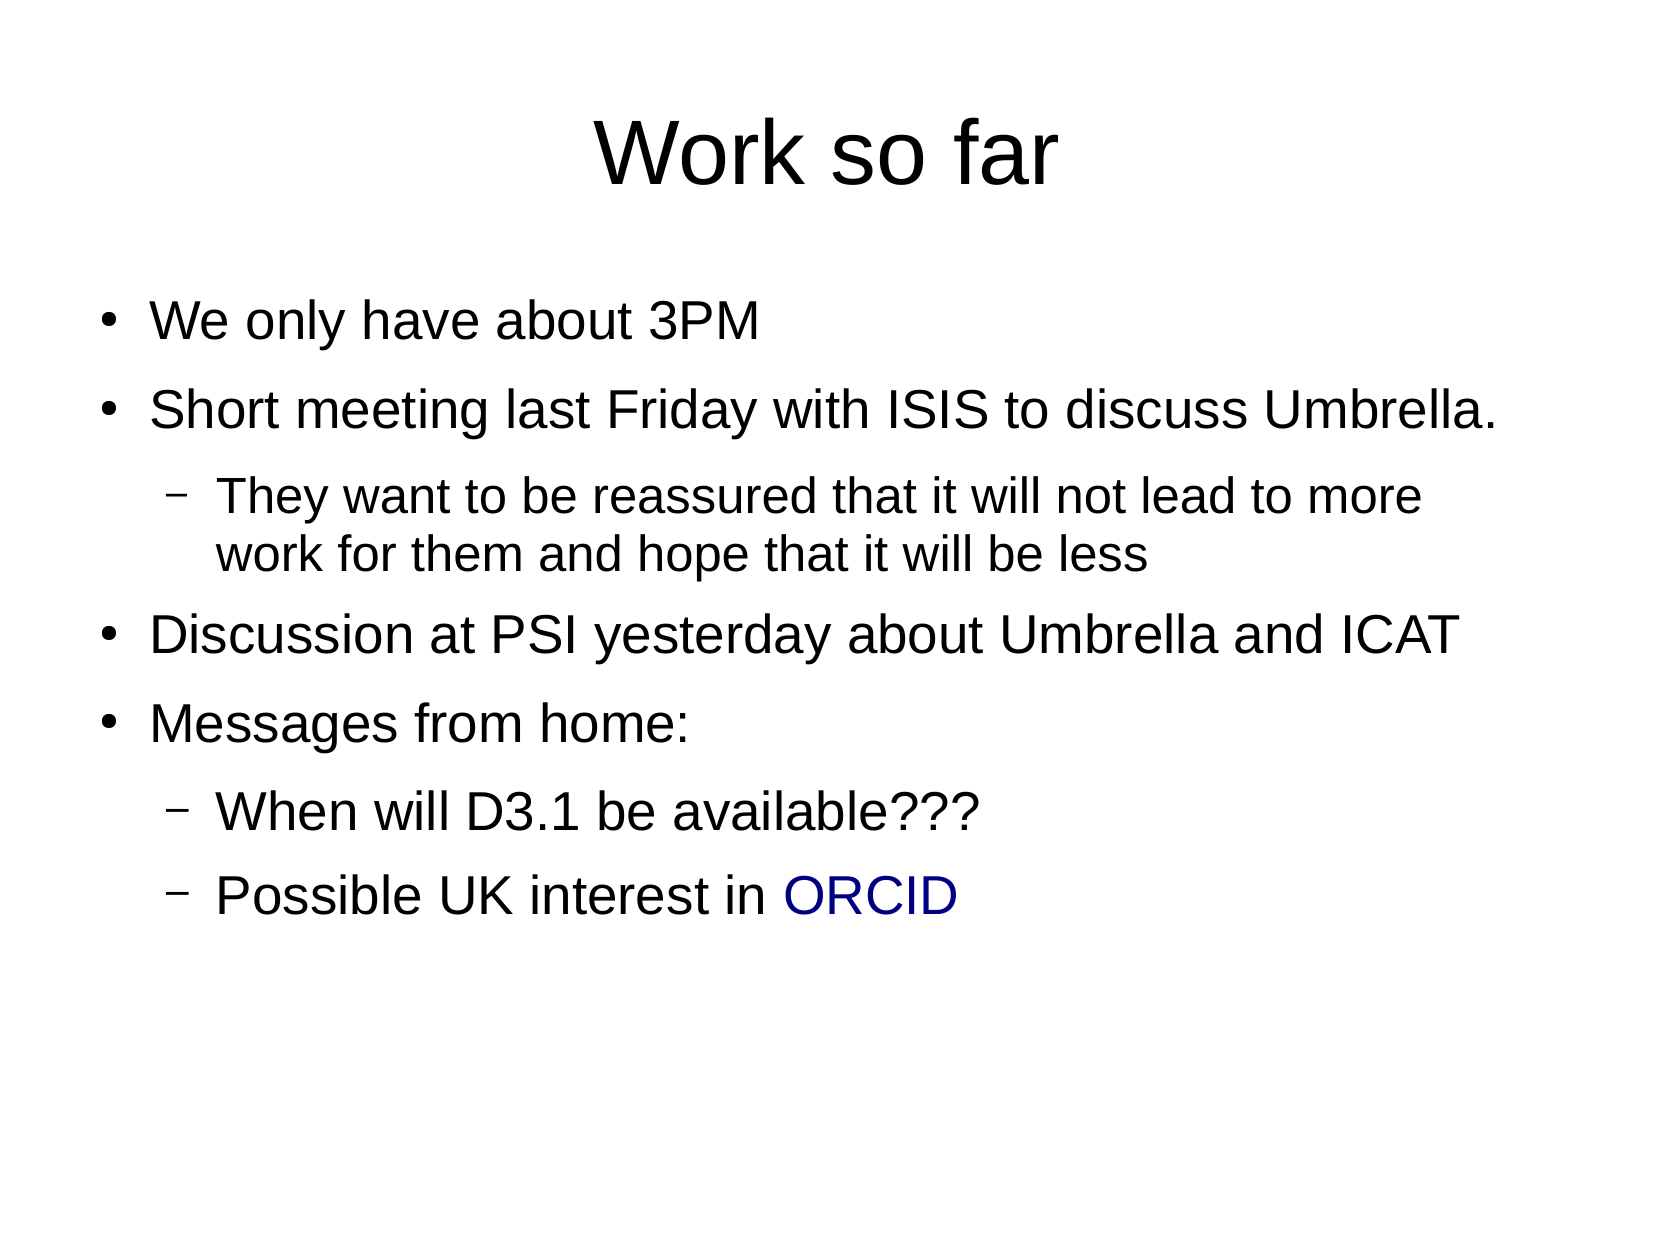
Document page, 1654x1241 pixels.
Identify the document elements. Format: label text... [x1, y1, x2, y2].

list We only have about 3PM Short meeting last Friday with ISIS to discuss Umbrella. They want to be reassured that it will not lead to more work for them and hope that it will be less Discussion at PSI yesterday about Umbrella and ICAT Messages from home: When will D3.1 be available??? Possible UK interest in ORCID [82, 290, 1538, 1010]
title Work so far [82, 49, 1571, 257]
